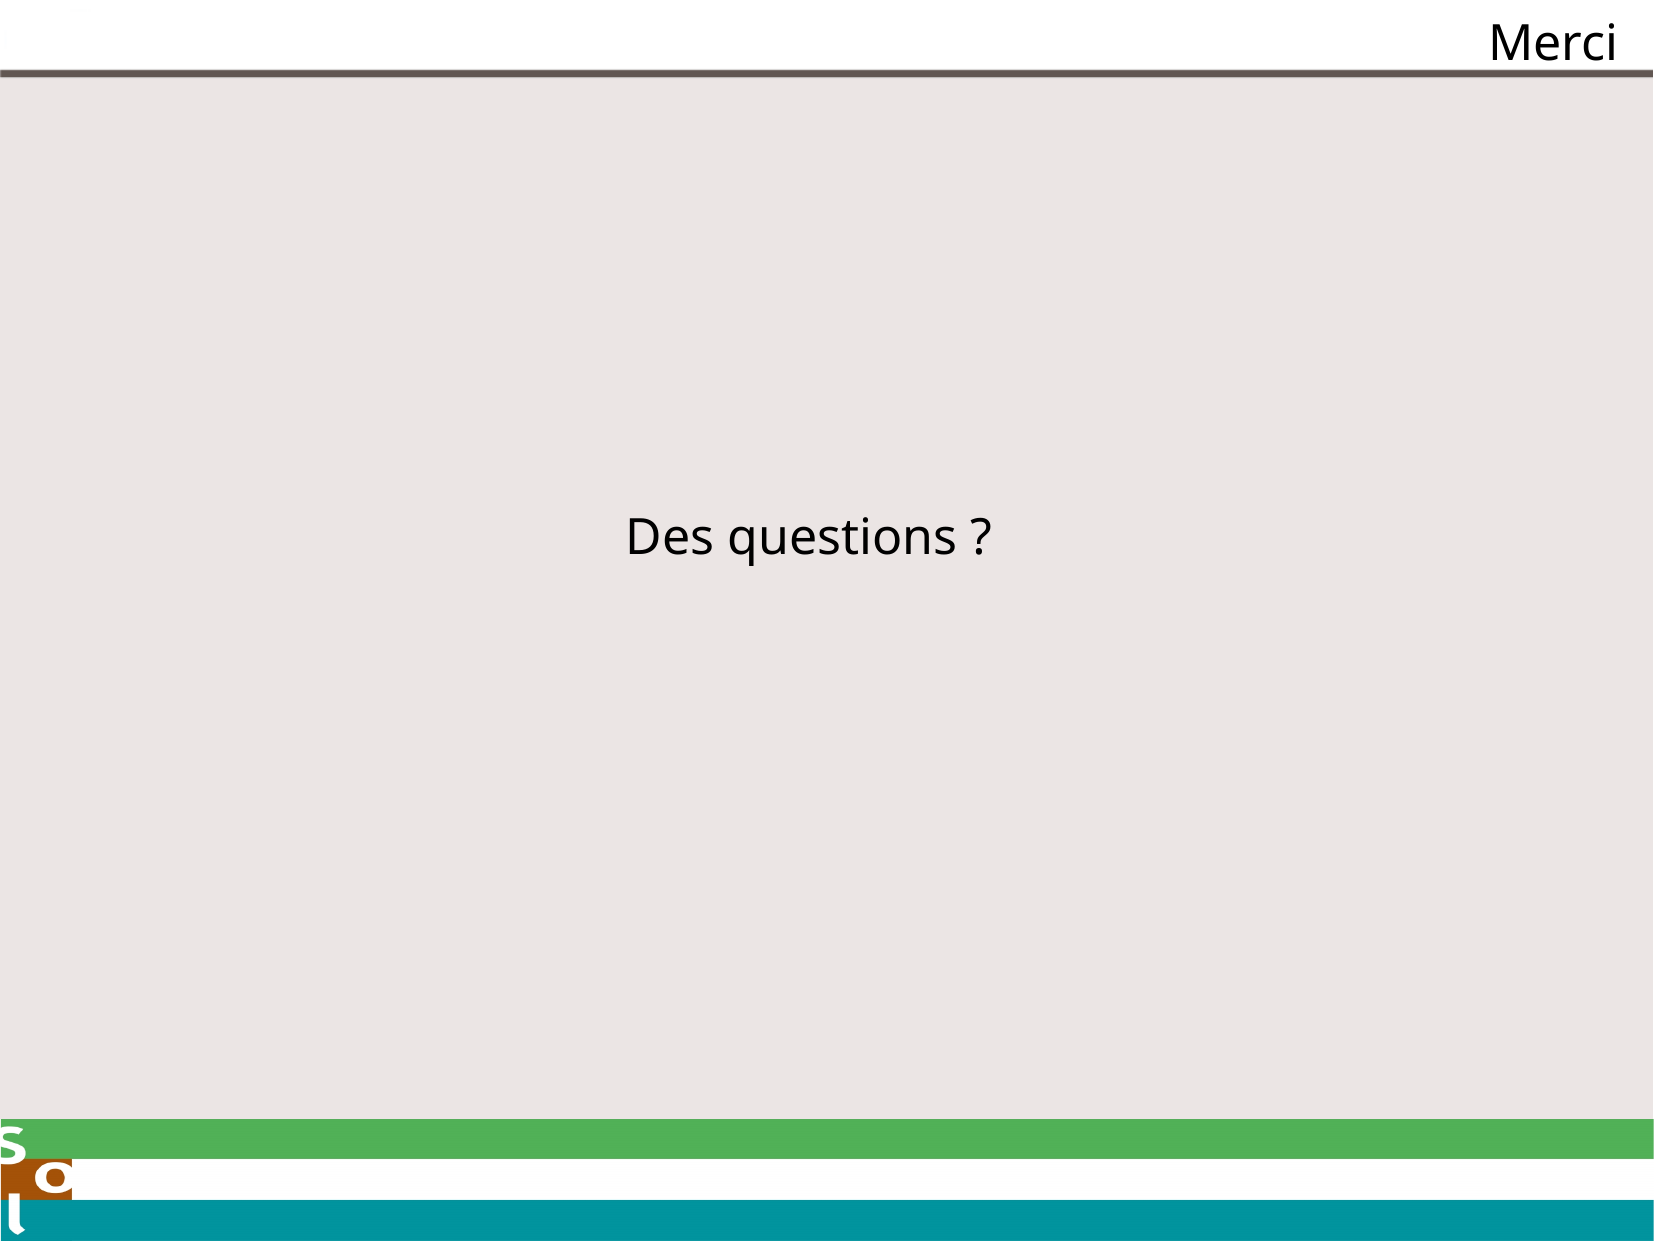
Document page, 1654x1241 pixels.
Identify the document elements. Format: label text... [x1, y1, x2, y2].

text_box [0, 1117, 1654, 1241]
picture [0, 0, 1653, 1119]
text_box Merci [1473, 0, 1654, 74]
text_box Des questions ? [610, 493, 1091, 569]
